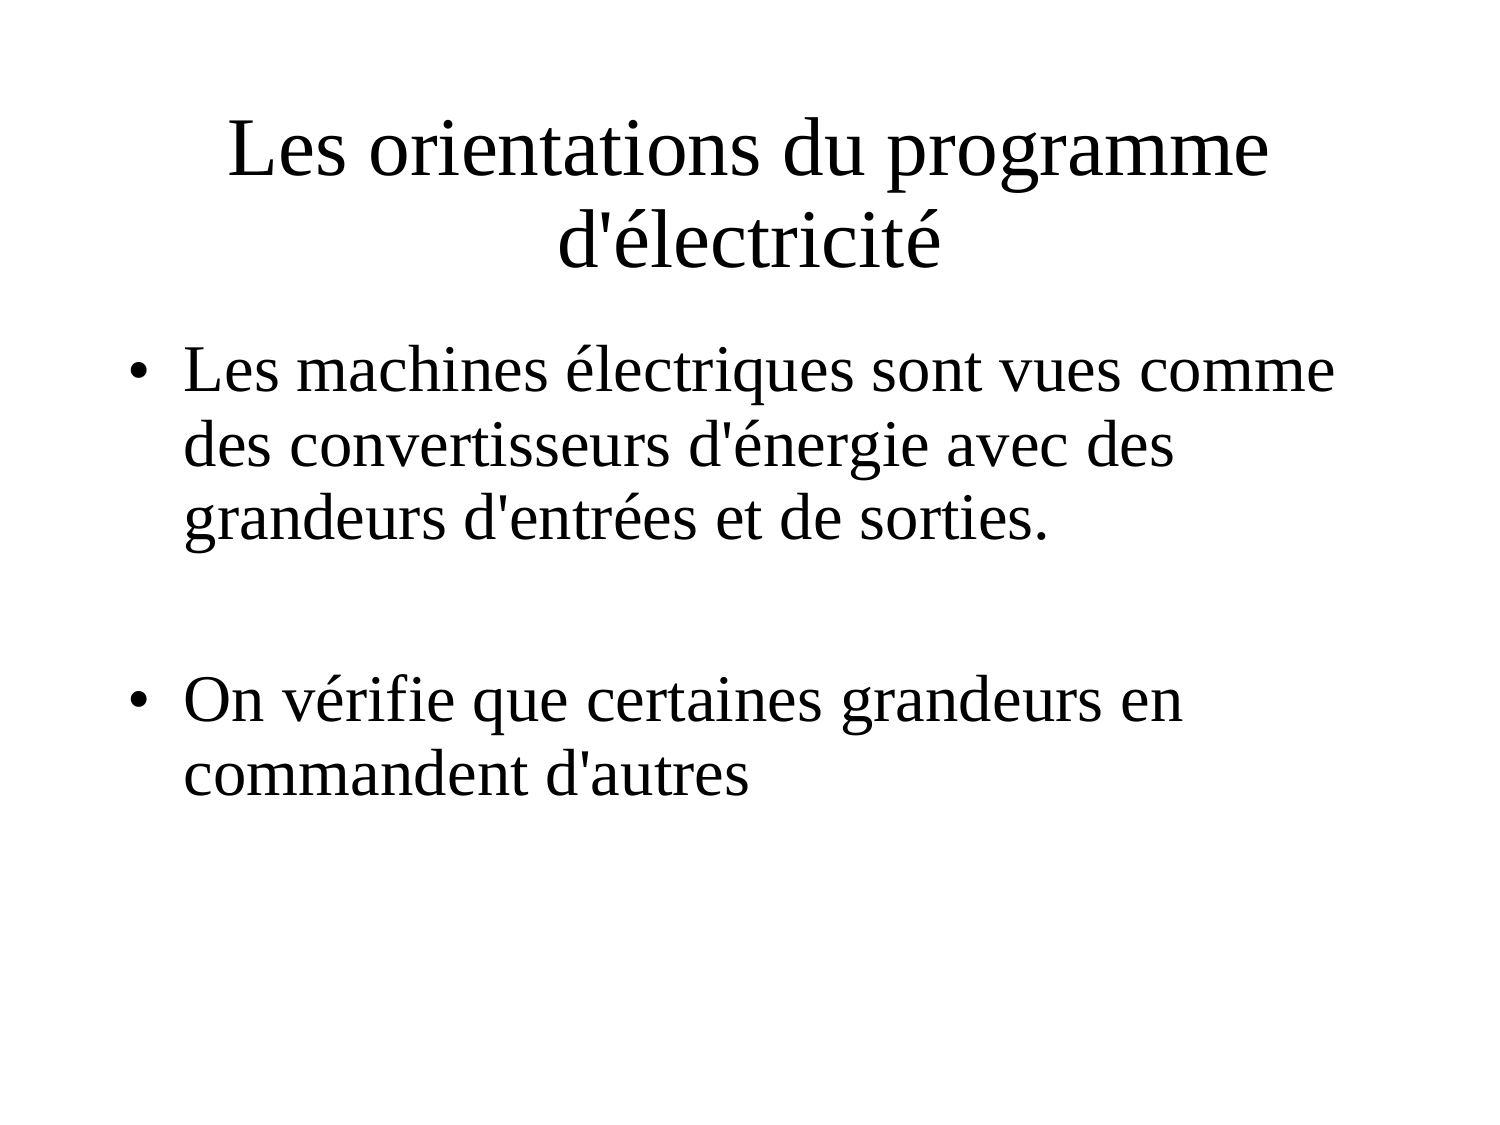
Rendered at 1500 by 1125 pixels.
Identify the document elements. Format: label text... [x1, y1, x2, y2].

list Les machines électriques sont vues comme des convertisseurs d'énergie avec des grandeurs d'entrées et de sorties. On vérifie que certaines grandeurs en commandent d'autres [112, 324, 1388, 1063]
title Les orientations du programme d'électricité [112, 86, 1388, 302]
